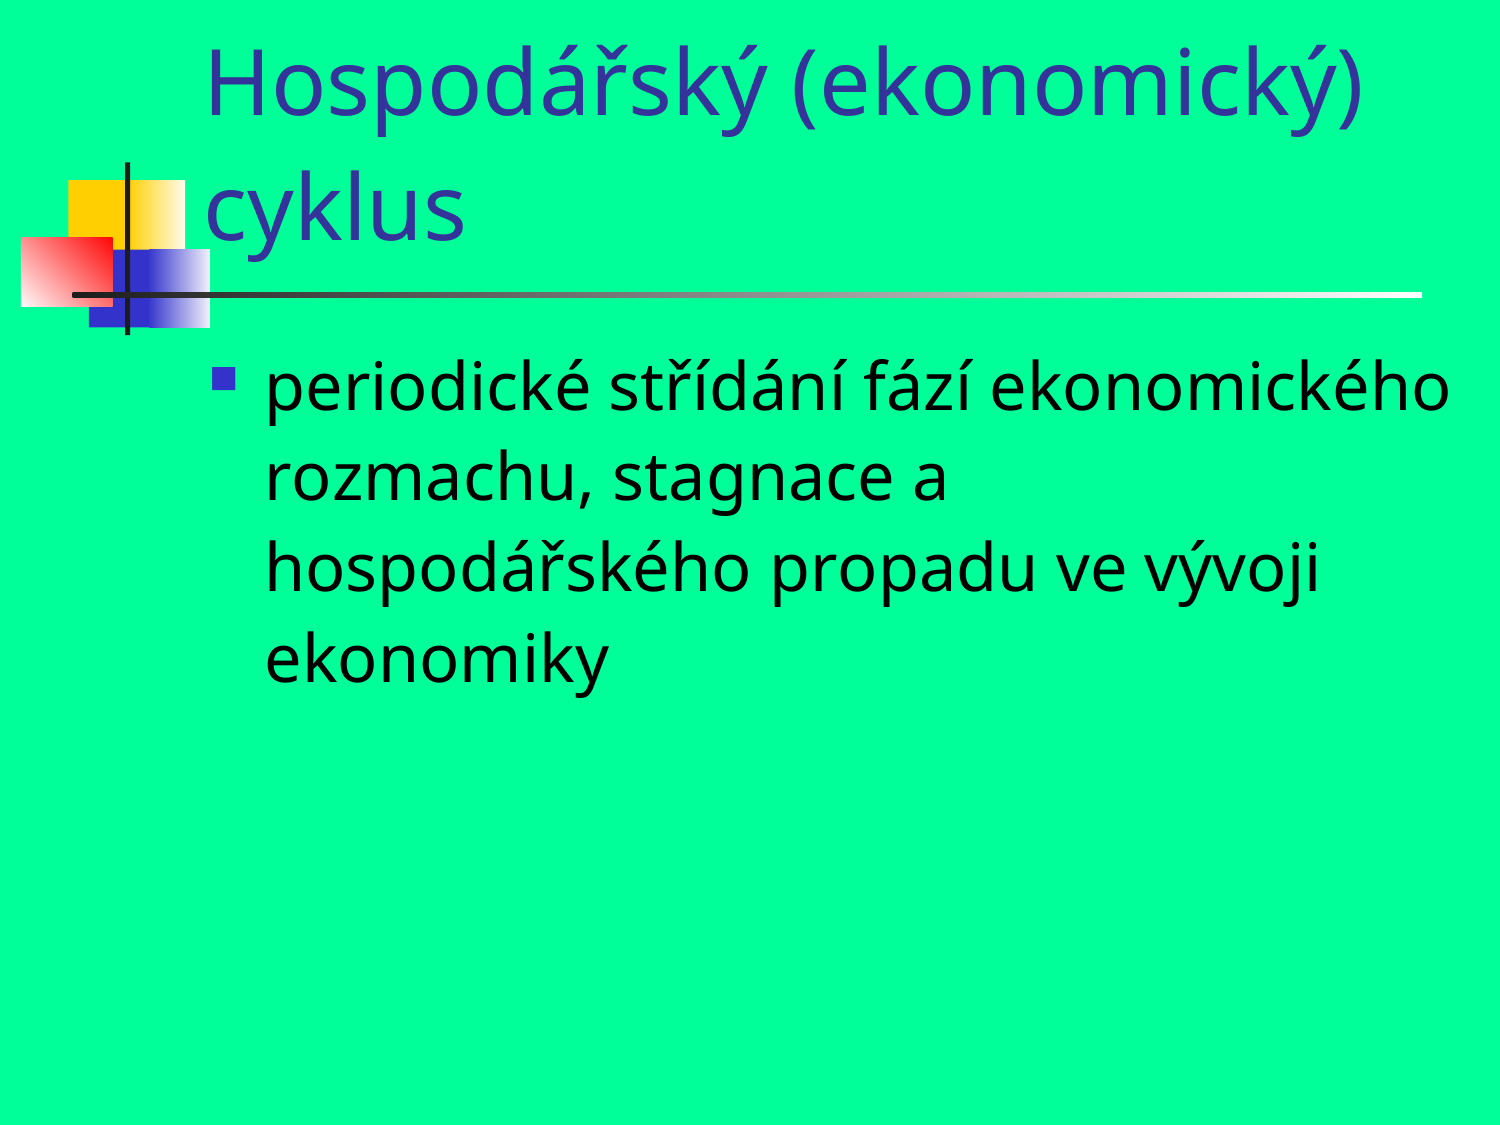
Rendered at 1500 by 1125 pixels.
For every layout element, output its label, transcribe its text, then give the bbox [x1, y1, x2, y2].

list periodické střídání fází ekonomického rozmachu, stagnace a hospodářského propadu ve vývoji ekonomiky [193, 331, 1469, 1007]
title Hospodářský (ekonomický) cyklus [188, 35, 1468, 276]
